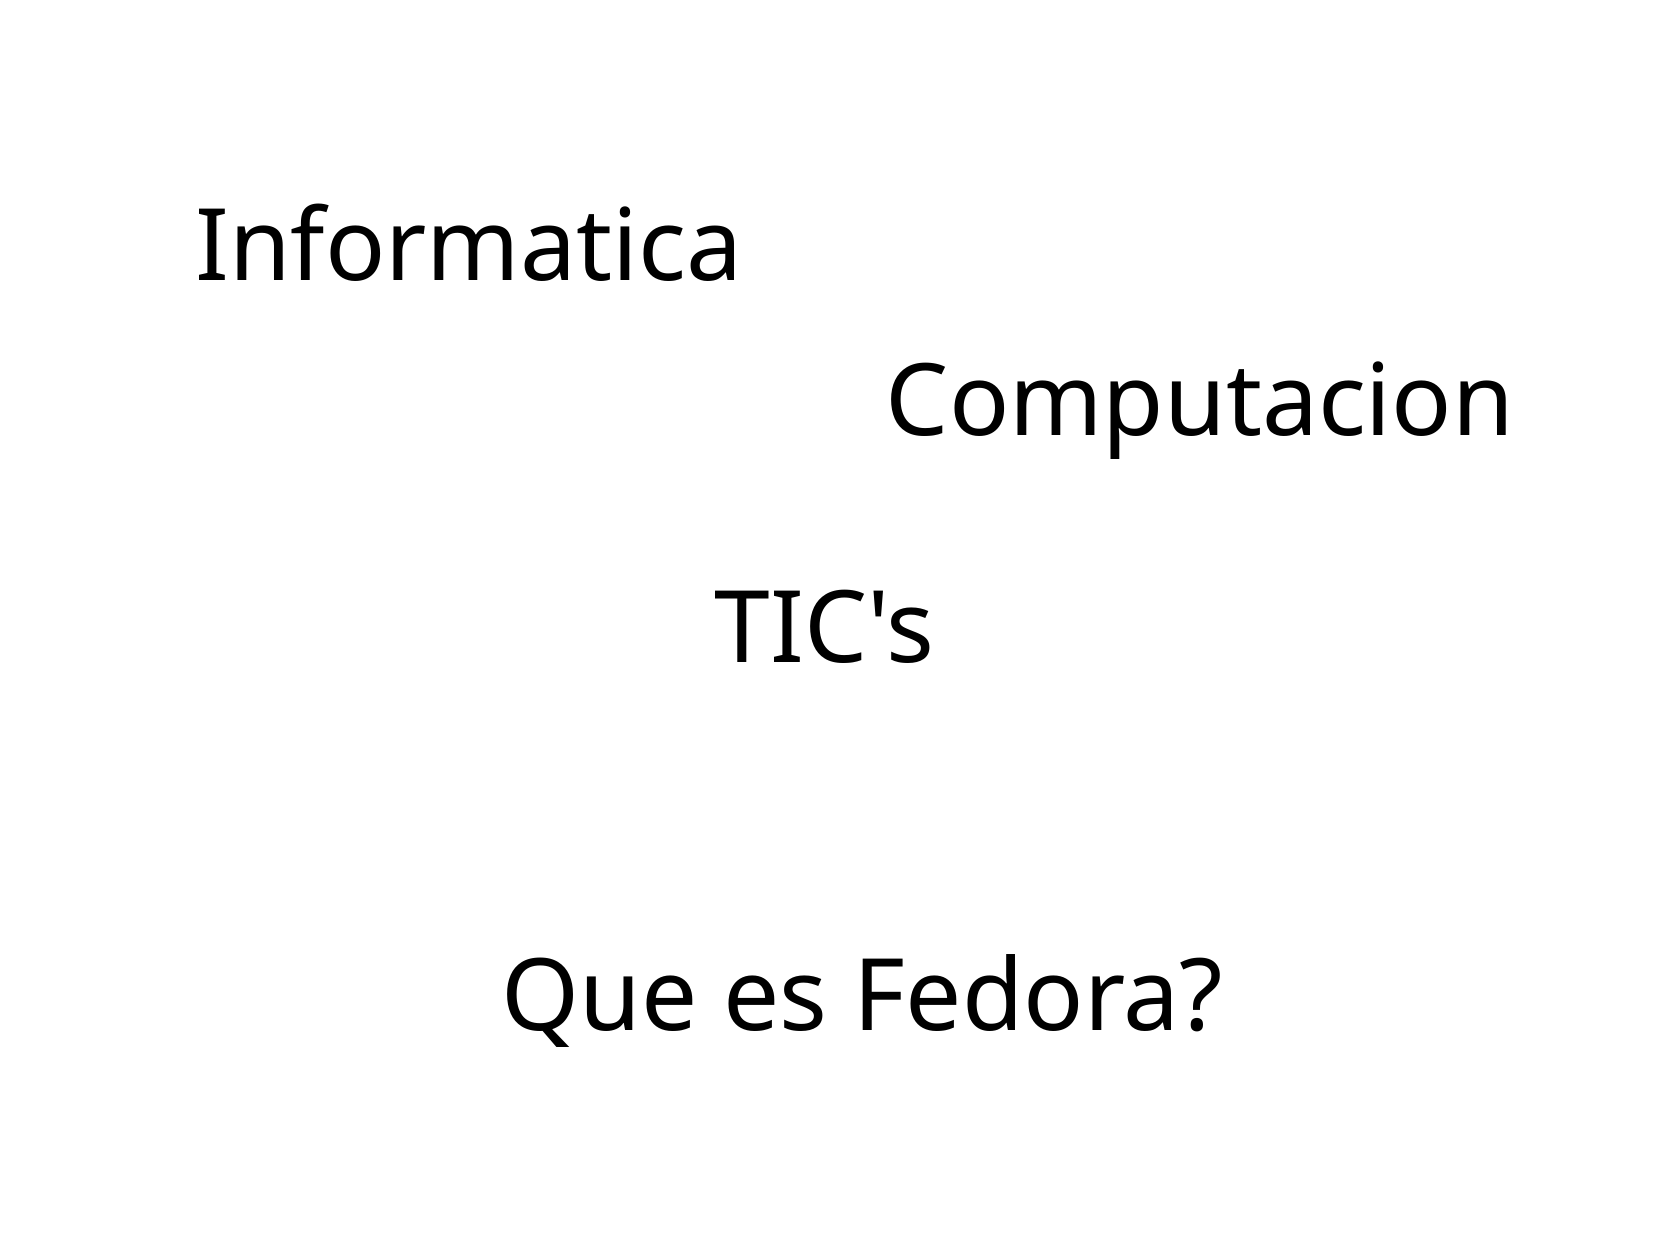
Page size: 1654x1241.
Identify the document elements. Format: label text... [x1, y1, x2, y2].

title Que es Fedora? [487, 875, 1238, 1108]
title Informatica [150, 145, 788, 338]
title Computacion [862, 300, 1538, 493]
title TIC's [600, 525, 1050, 723]
